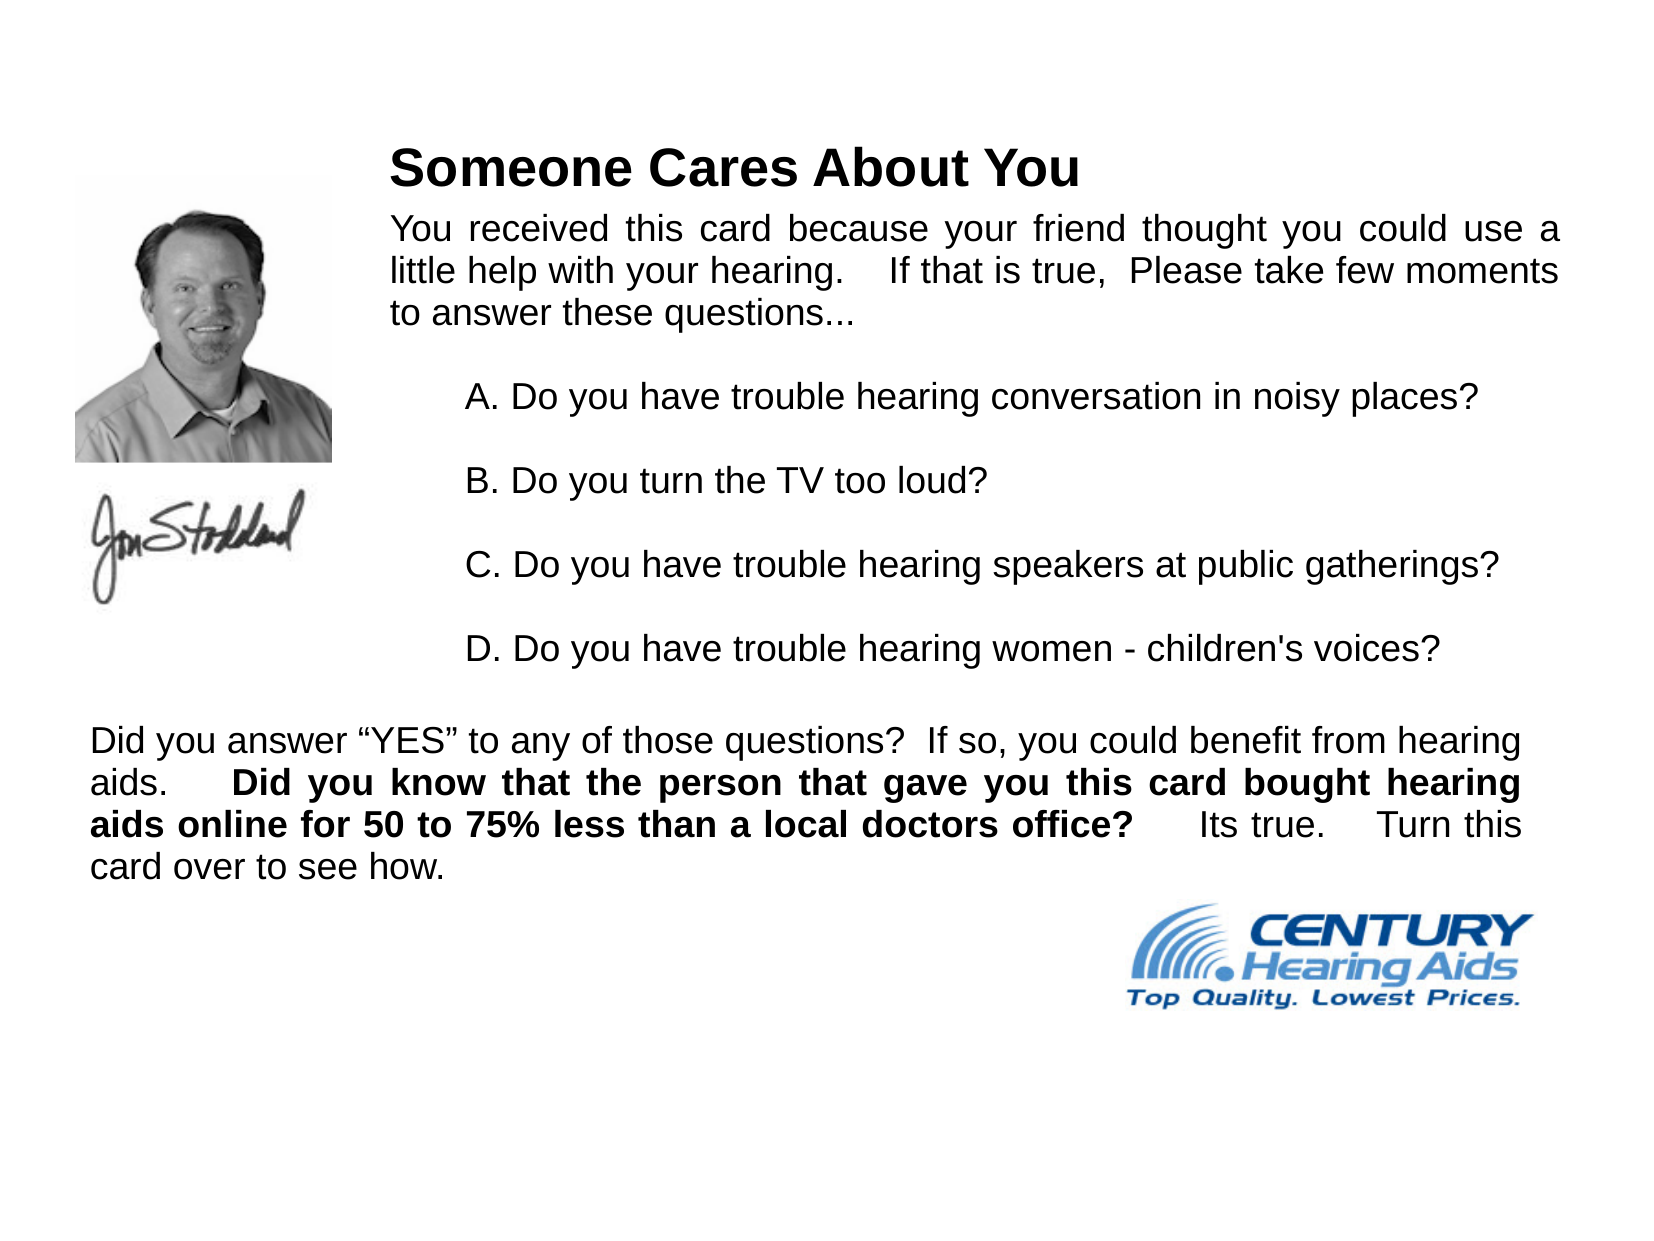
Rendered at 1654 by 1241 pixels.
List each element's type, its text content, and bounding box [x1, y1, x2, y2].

text_box Someone Cares About You [230, 130, 1242, 208]
text_box Did you answer “YES” to any of those questions? If so, you could benefit from hearing aids. Did you know that the person that gave you this card bought hearing aids online for 50 to 75% less than a local doctors office? Its true. Turn this card over to see how. [75, 712, 1538, 898]
picture [75, 175, 332, 616]
text_box You received this card because your friend thought you could use a little help with your hearing. If that is true, Please take few moments to answer these questions... A. Do you have trouble hearing conversation in noisy places? B. Do you turn the TV too loud? C. Do you have trouble hearing speakers at public gatherings? D. Do you have trouble hearing women - children's voices? [375, 199, 1576, 762]
picture [1125, 899, 1538, 1011]
